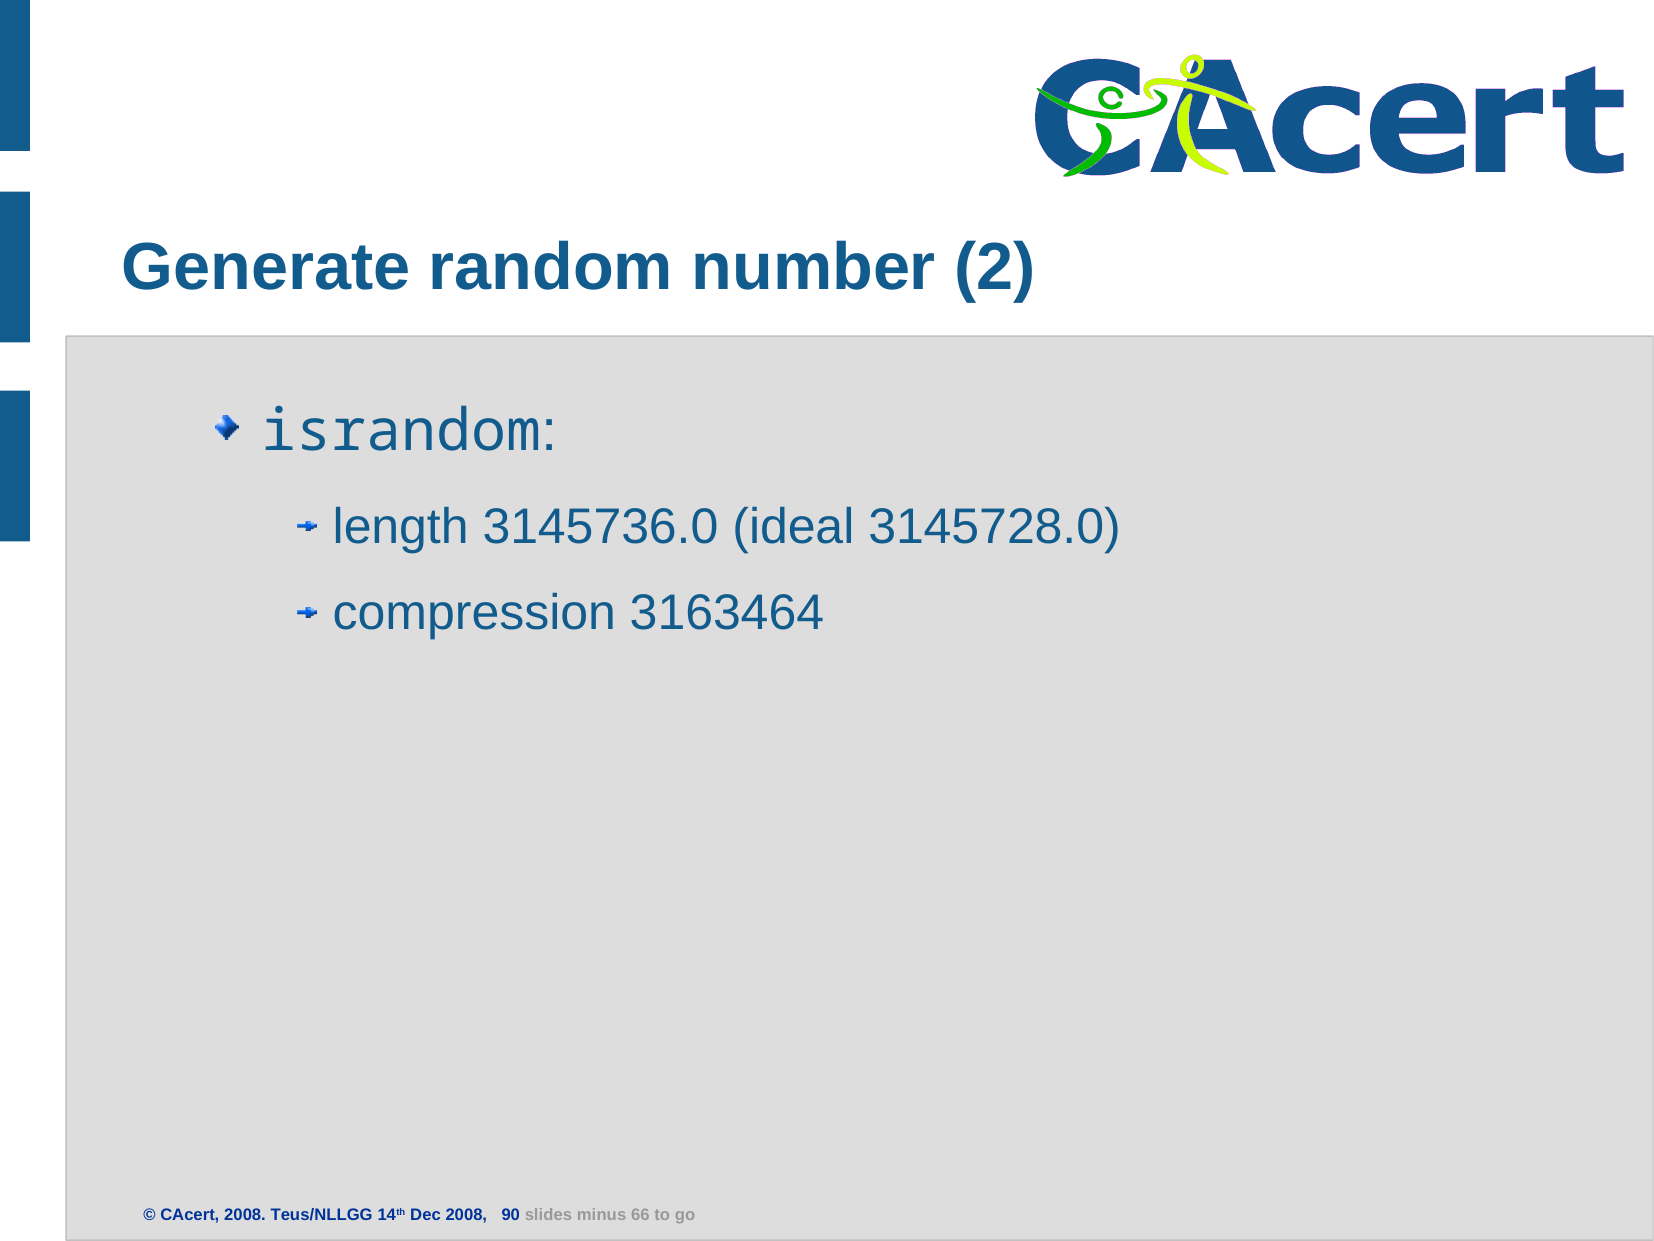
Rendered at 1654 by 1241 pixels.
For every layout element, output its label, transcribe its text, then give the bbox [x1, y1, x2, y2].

title Generate random number (2) [121, 177, 1533, 315]
list israndom: length 3145736.0 (ideal 3145728.0) compression 3163464 [121, 344, 1594, 1238]
picture [1033, 53, 1625, 178]
